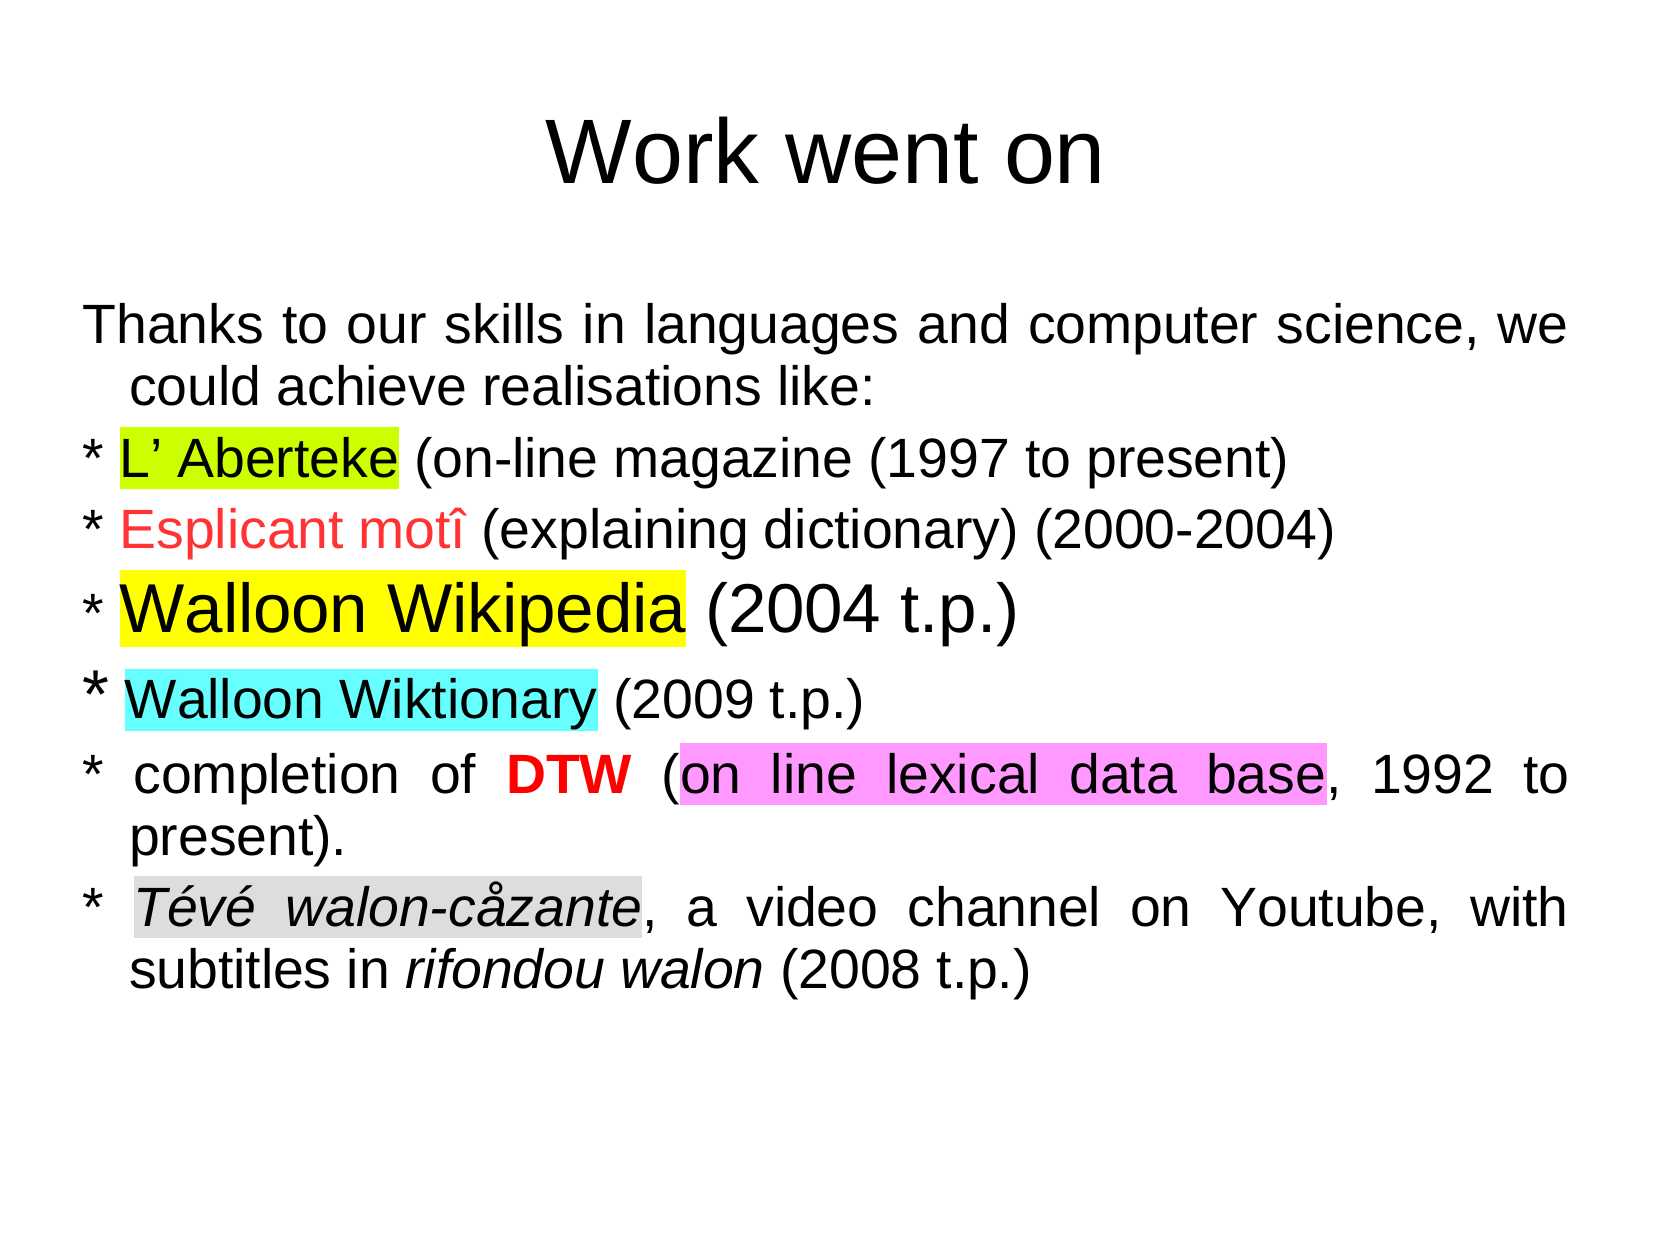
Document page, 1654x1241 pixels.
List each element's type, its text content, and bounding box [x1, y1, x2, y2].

title Work went on [82, 49, 1570, 256]
list Thanks to our skills in languages and computer science, we could achieve realisations like: * L’ Aberteke (on-line magazine (1997 to present) * Esplicant motî (explaining dictionary) (2000-2004) * Walloon Wikipedia (2004 t.p.) * Walloon Wiktionary (2009 t.p.) * completion of DTW (on line lexical data base, 1992 to present). * Tévé walon-cåzante, a video channel on Youtube, with subtitles in rifondou walon (2008 t.p.) [82, 290, 1570, 1009]
